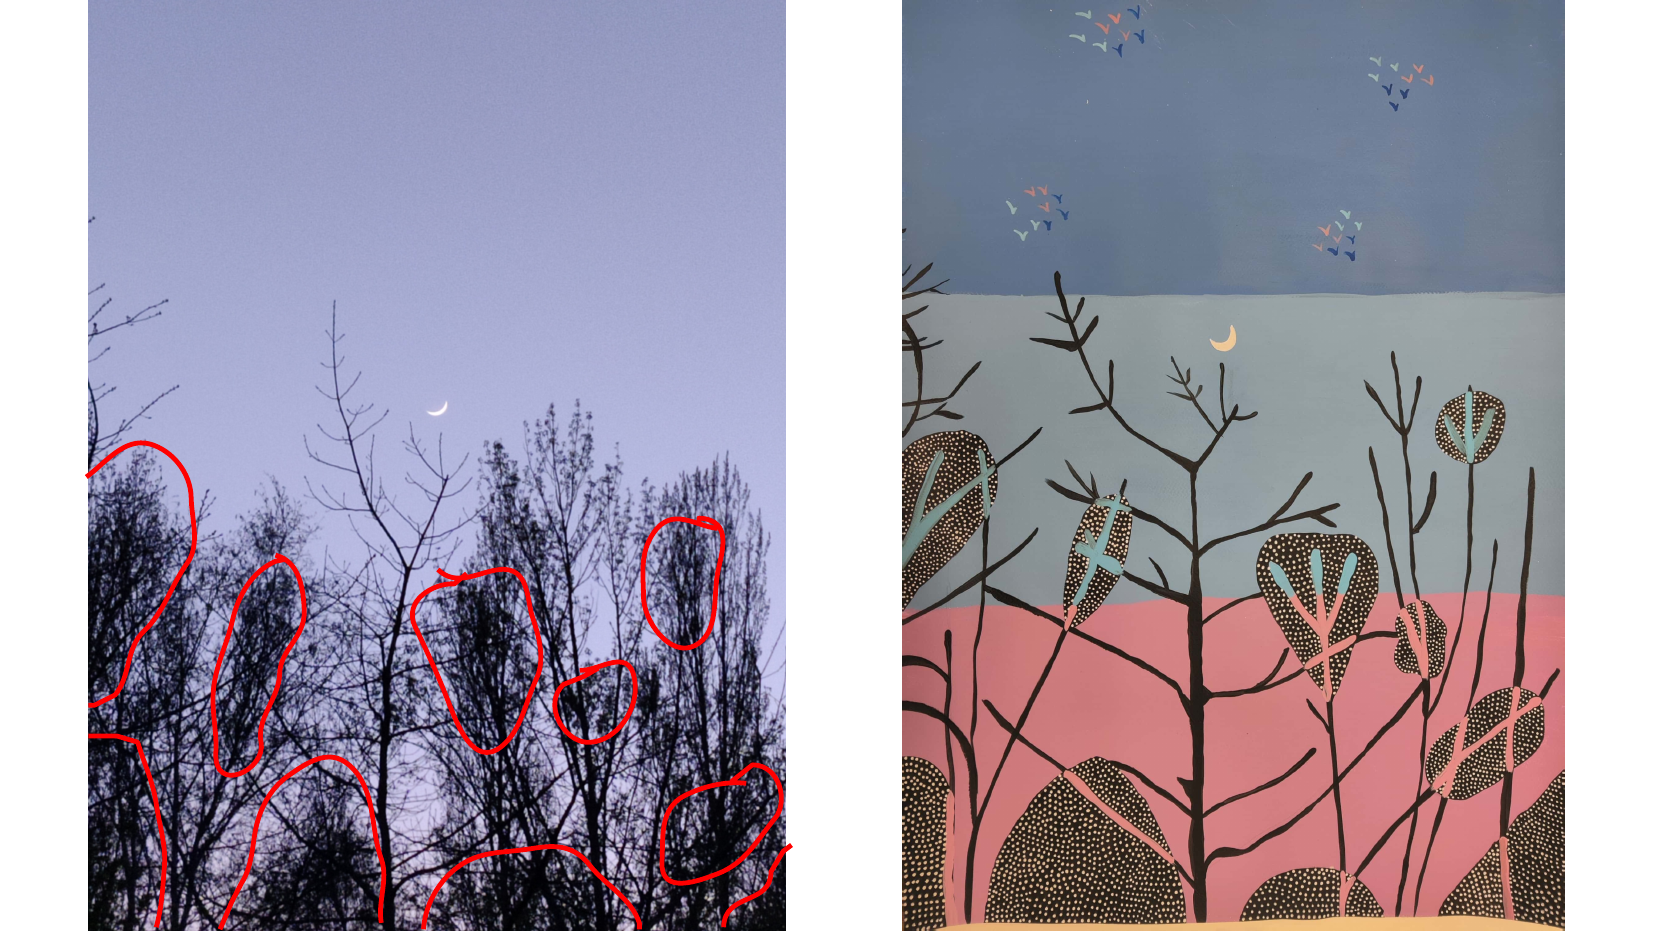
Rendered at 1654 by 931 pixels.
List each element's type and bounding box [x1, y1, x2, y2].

picture [902, 0, 1565, 931]
picture [88, 446, 192, 702]
picture [88, 0, 786, 931]
